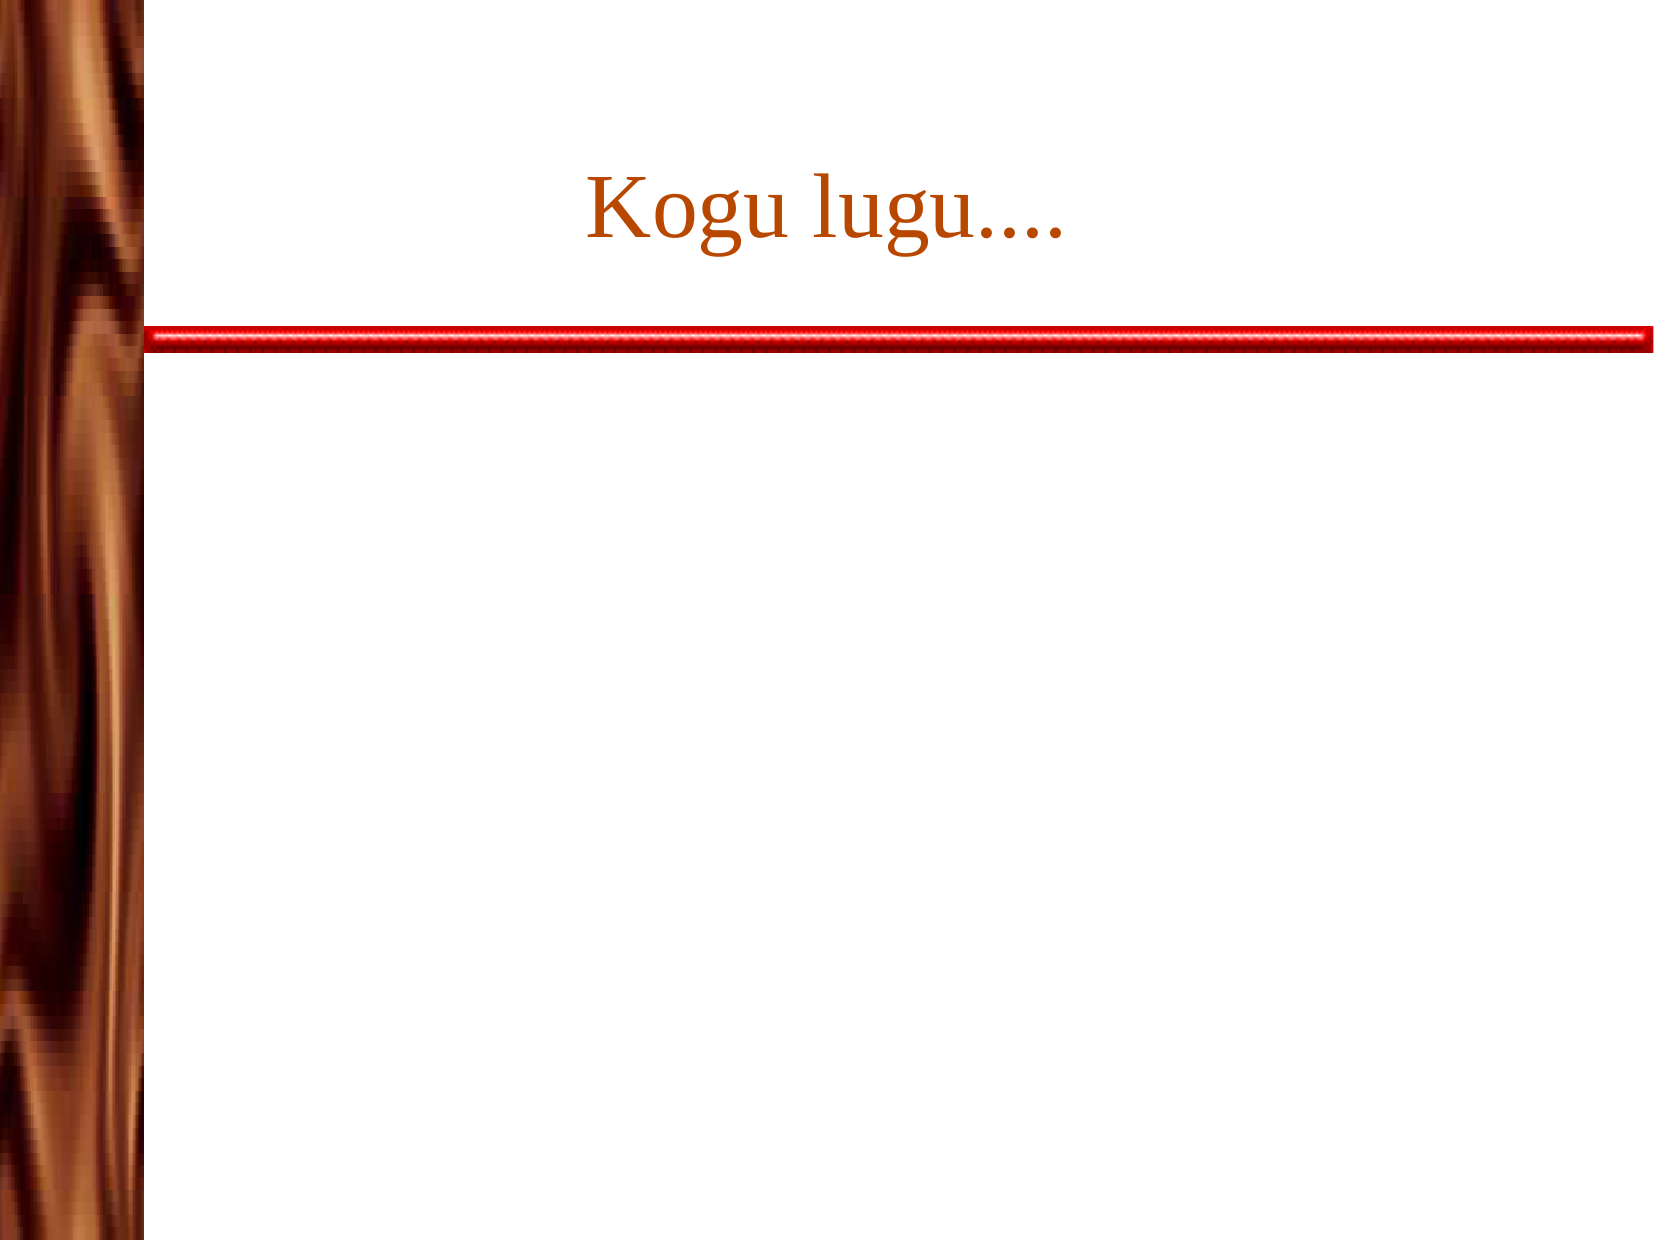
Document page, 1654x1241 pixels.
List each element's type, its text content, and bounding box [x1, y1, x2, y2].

title Kogu lugu.... [121, 102, 1534, 310]
picture [0, 0, 1654, 1240]
